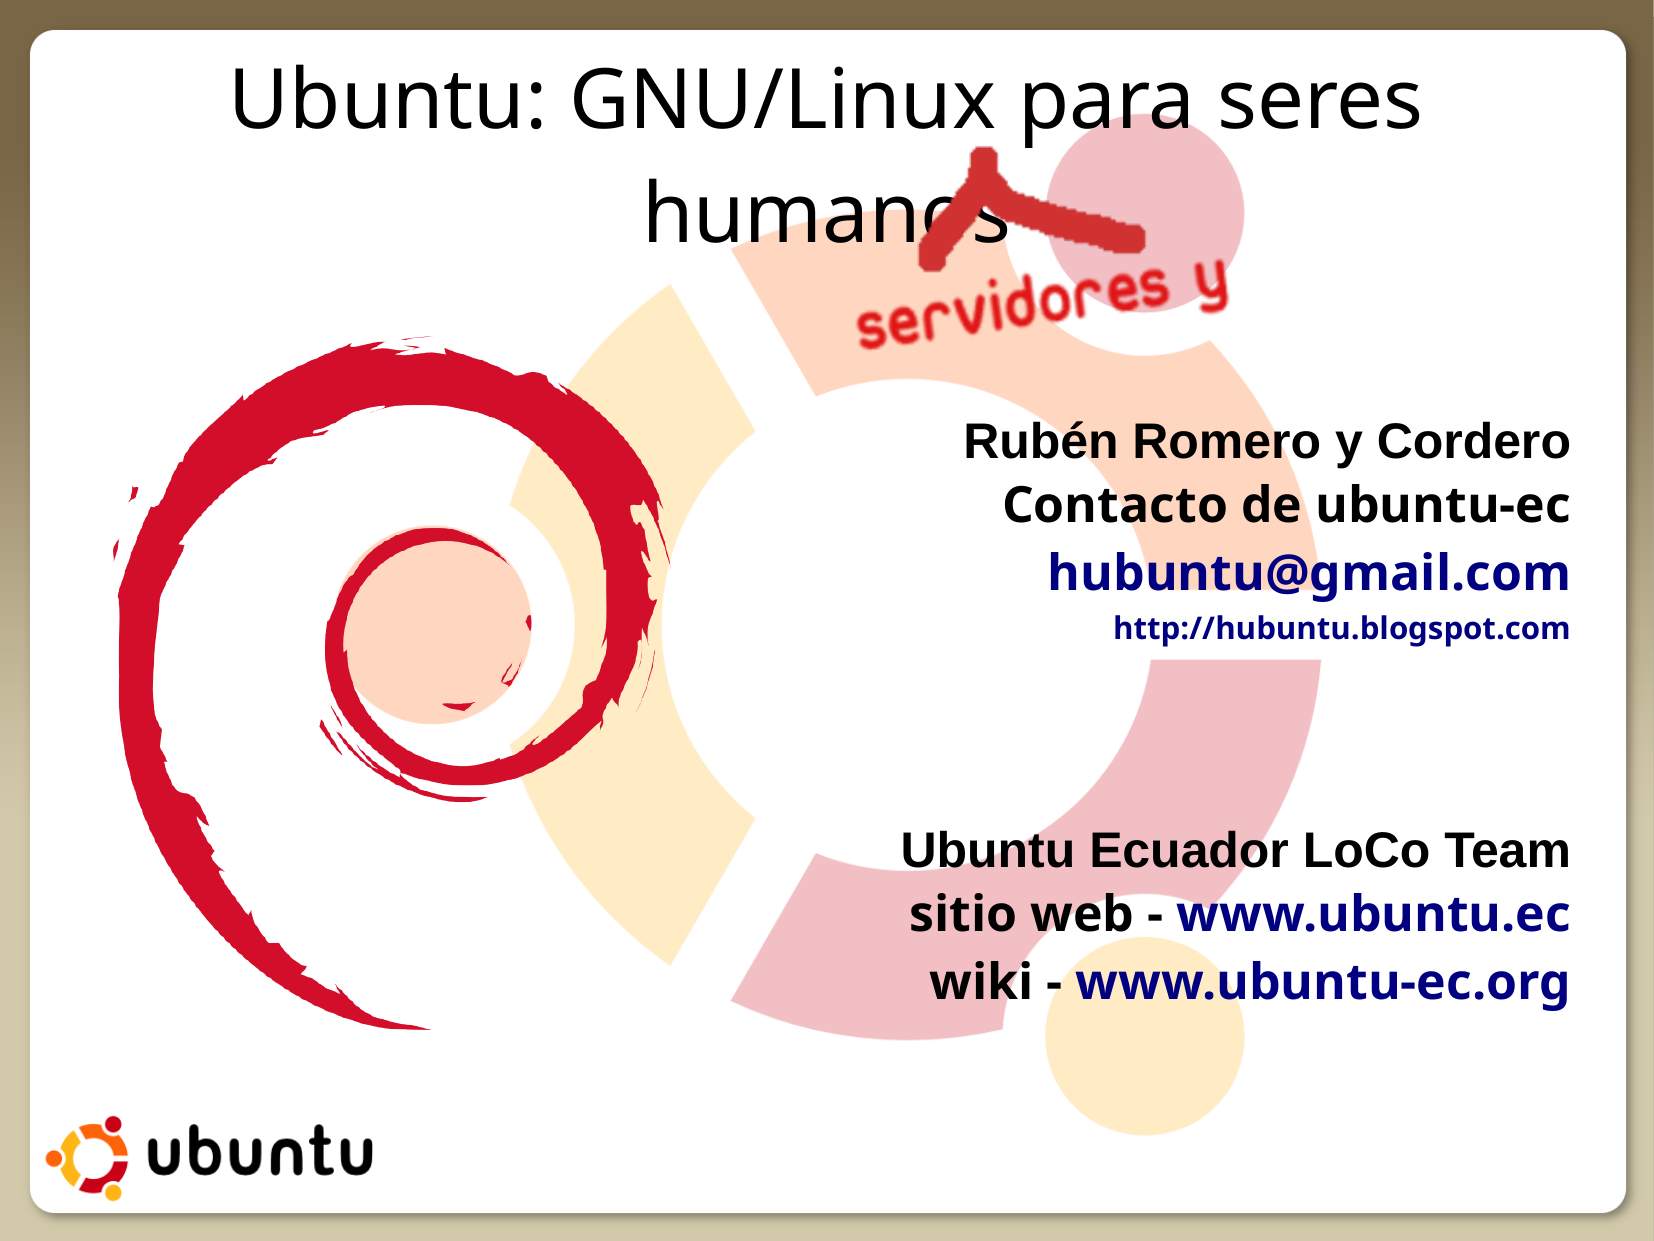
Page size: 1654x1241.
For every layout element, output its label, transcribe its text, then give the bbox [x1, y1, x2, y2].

list Rubén Romero y Cordero Contacto de ubuntu-ec hubuntu@gmail.com http://hubuntu.blogspot.com Ubuntu Ecuador LoCo Team sitio web - www.ubuntu.ec wiki - www.ubuntu-ec.org [679, 768, 1572, 1094]
title Ubuntu: GNU/Linux para seres humanos [82, 49, 566, 257]
picture [0, 0, 1654, 1241]
